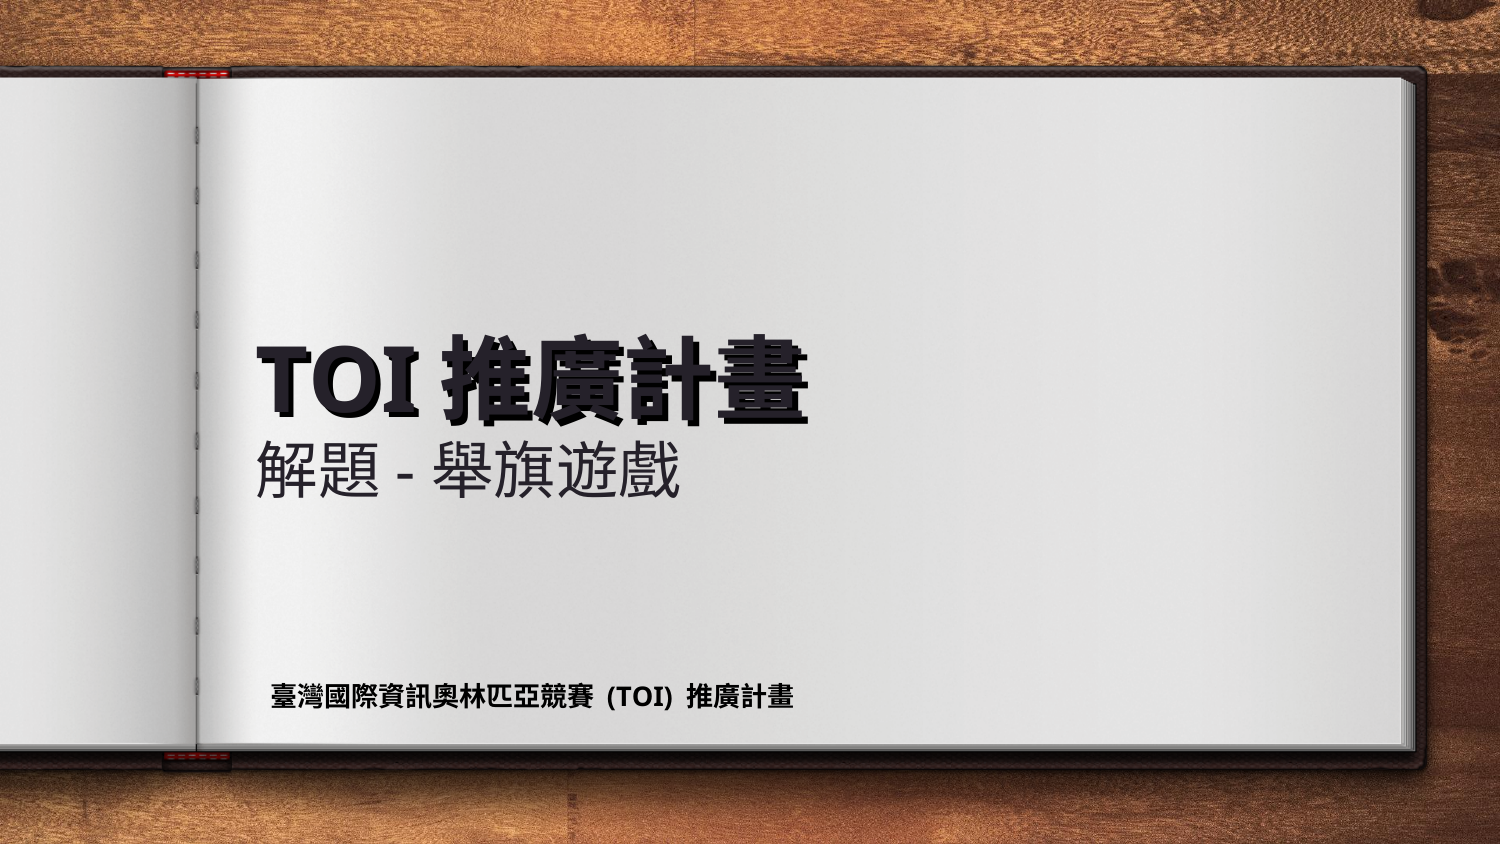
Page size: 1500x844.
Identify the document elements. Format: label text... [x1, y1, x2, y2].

title TOI推廣計畫 解題-舉旗遊戲 [240, 262, 894, 565]
